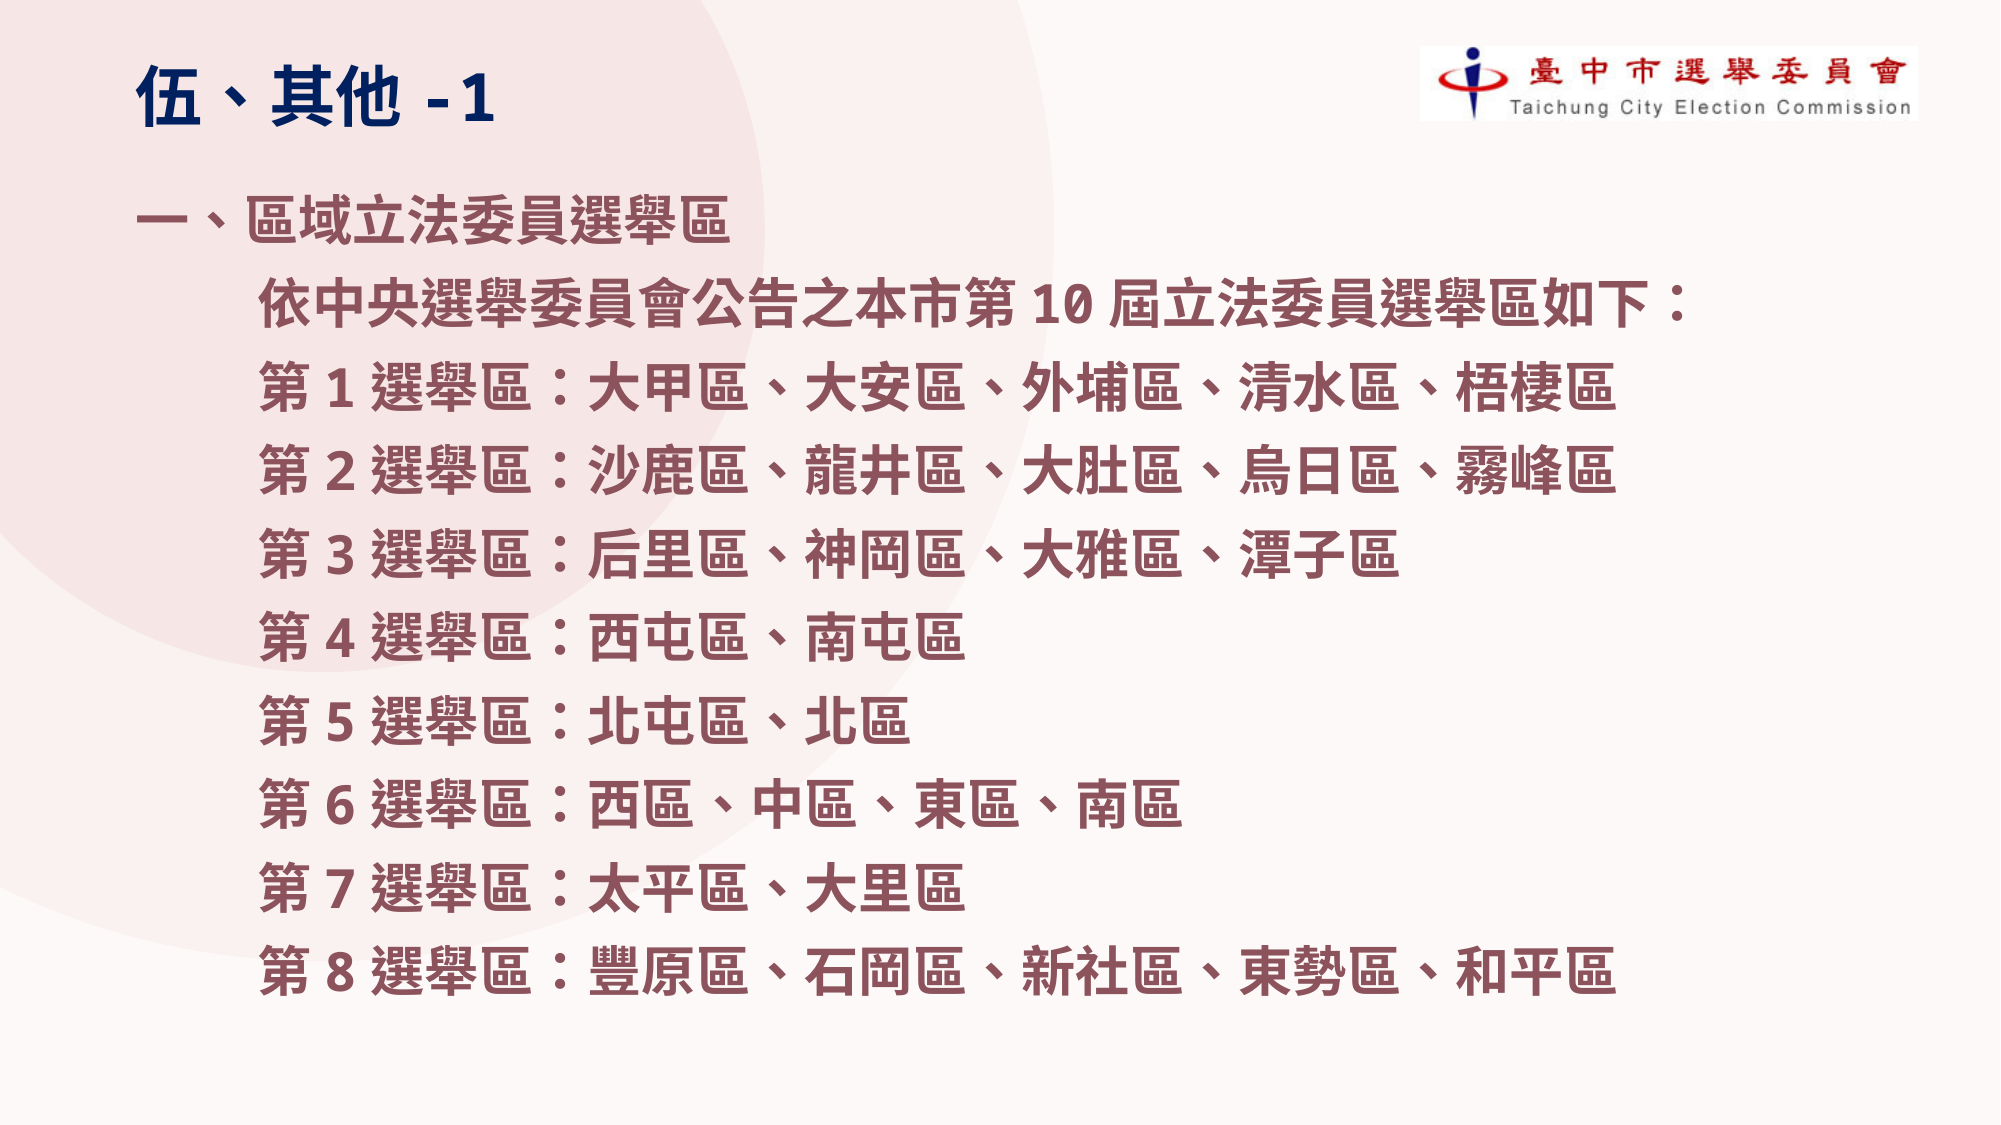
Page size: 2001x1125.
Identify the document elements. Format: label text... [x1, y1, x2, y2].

list 一、區域立法委員選舉區 依中央選舉委員會公告之本市第10屆立法委員選舉區如下： 第1選舉區：大甲區、大安區、外埔區、清水區、梧棲區 第2選舉區：沙鹿區、龍井區、大肚區、烏日區、霧峰區 第3選舉區：后里區、神岡區、大雅區、潭子區 第4選舉區：西屯區、南屯區 第5選舉區：北屯區、北區 第6選舉區：西區、中區、東區、南區 第7選舉區：太平區、大里區 第8選舉區：豐原區、石岡區、新社區、東勢區、和平區 [120, 185, 1918, 1023]
title 伍、其他-1 [120, 35, 1918, 166]
